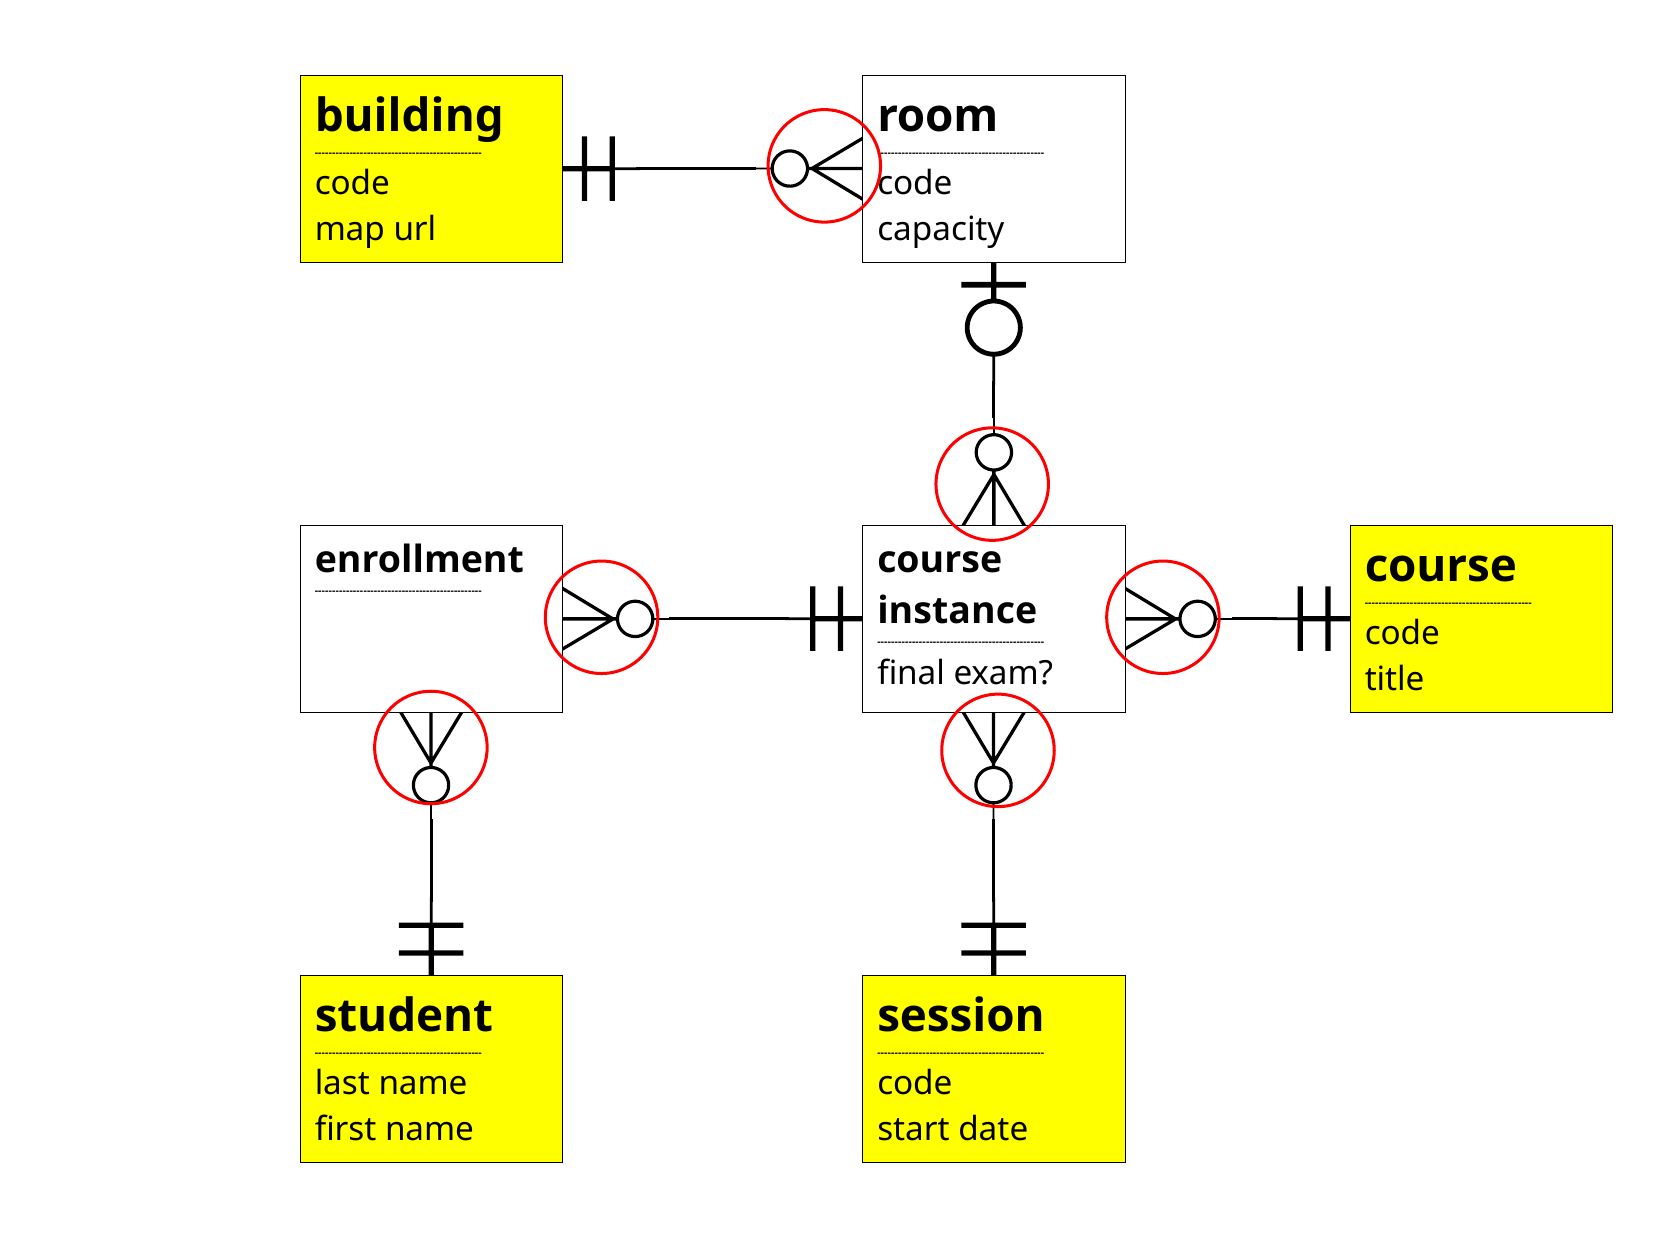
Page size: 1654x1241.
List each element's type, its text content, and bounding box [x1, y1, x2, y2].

text_box course instance ------------------------------------------------ final exam? [862, 525, 1126, 713]
text_box course ------------------------------------------------ code title [1350, 525, 1613, 713]
text_box enrollment ------------------------------------------------ [547, 580, 563, 655]
text_box enrollment ------------------------------------------------ [390, 693, 472, 713]
text_box session ------------------------------------------------ code start date [862, 975, 1126, 1163]
text_box enrollment ------------------------------------------------ [300, 525, 563, 713]
text_box building ------------------------------------------------ code map url [300, 75, 563, 263]
text_box room ------------------------------------------------ code capacity [862, 75, 1126, 263]
text_box student ------------------------------------------------ last name first name [300, 975, 563, 1163]
